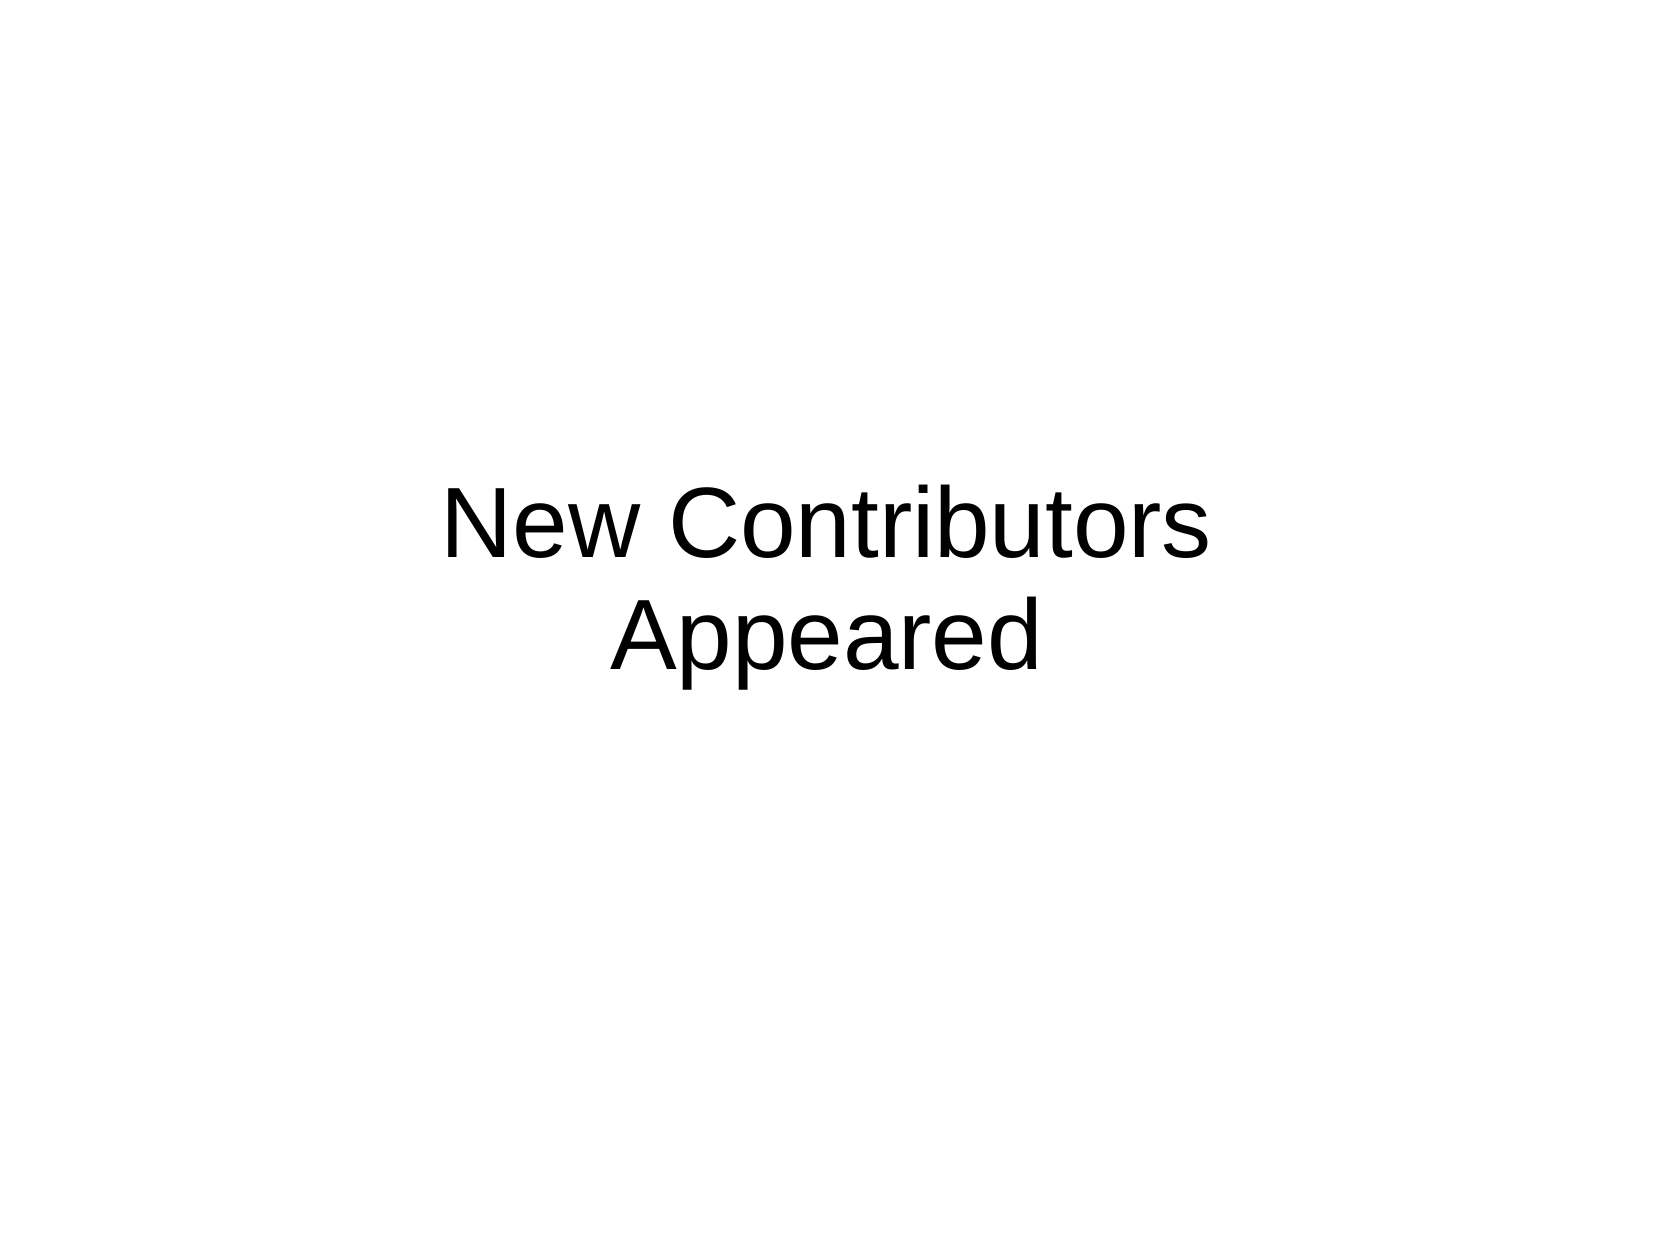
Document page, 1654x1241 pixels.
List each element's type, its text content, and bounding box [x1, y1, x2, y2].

subtitle New Contributors Appeared [82, 56, 1571, 1102]
